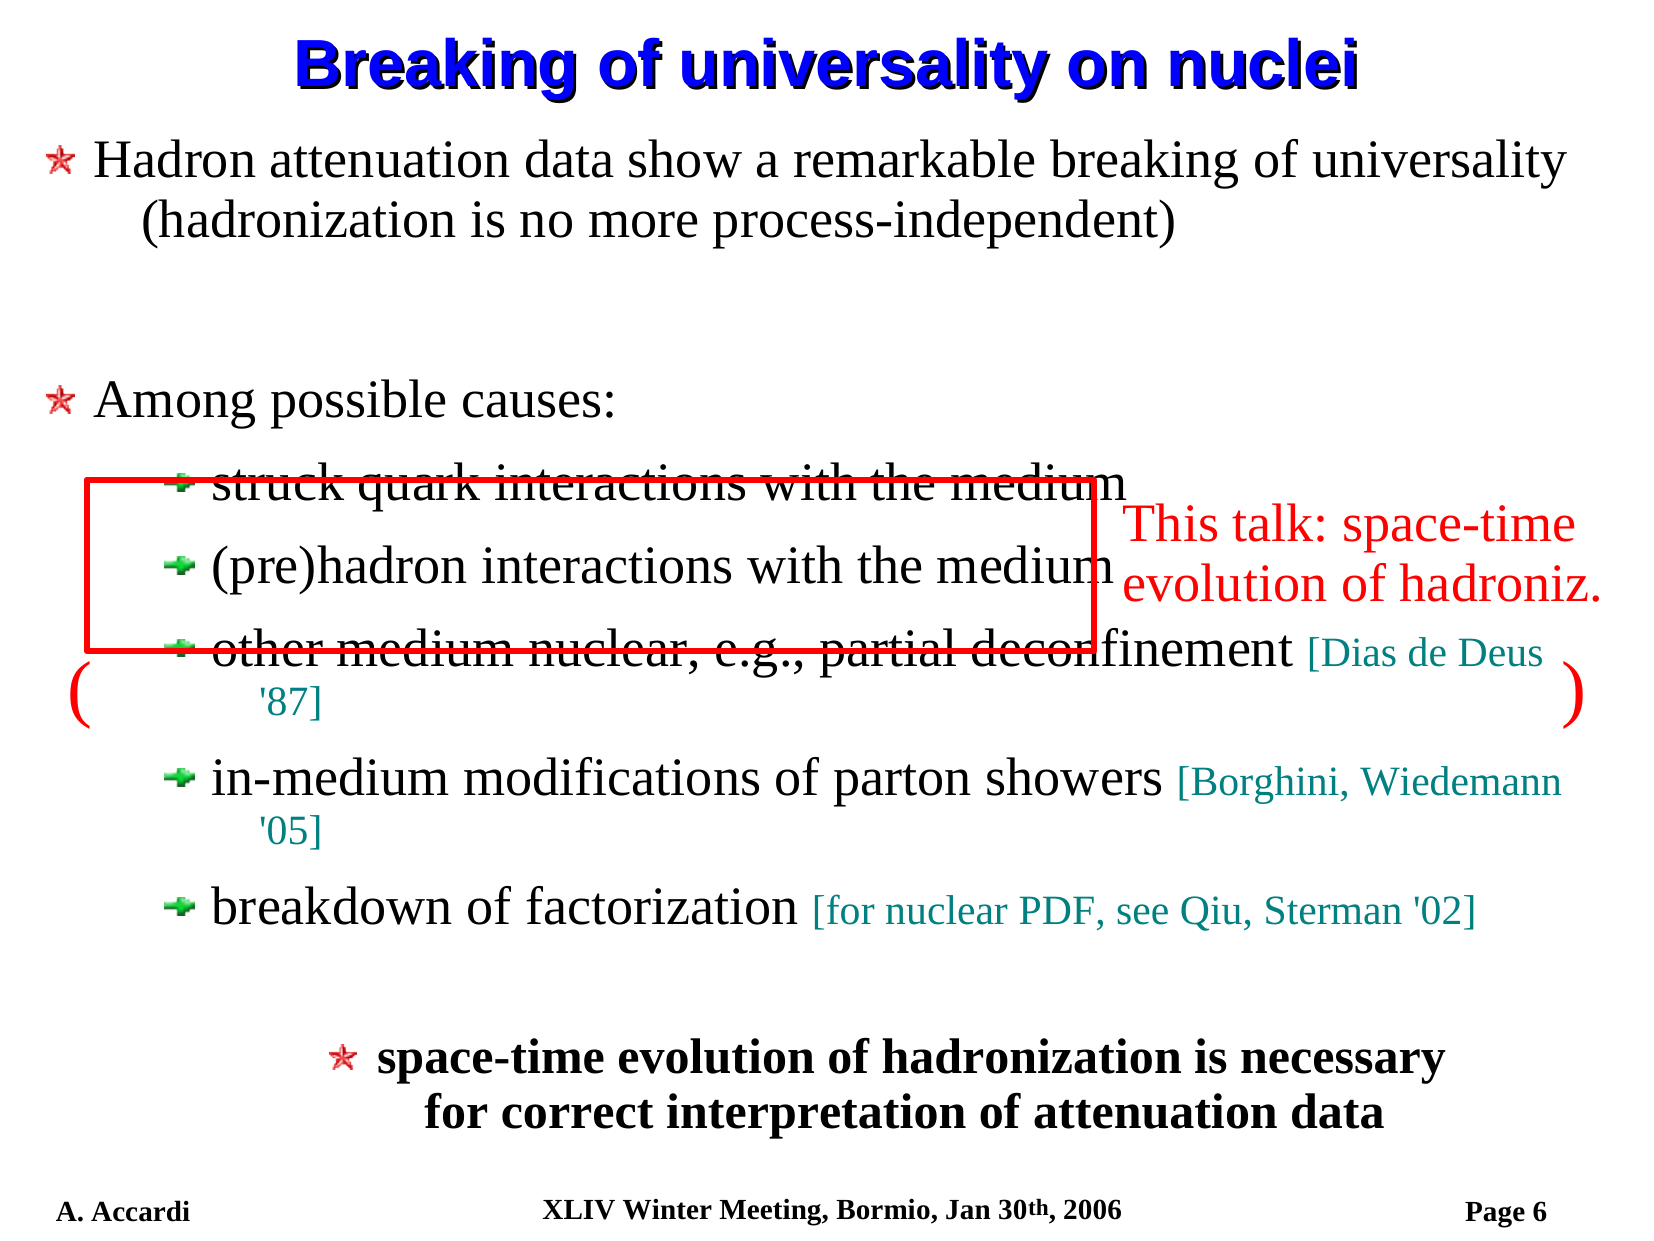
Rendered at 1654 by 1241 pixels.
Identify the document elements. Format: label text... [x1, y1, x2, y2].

text_box Hadron attenuation data show a remarkable breaking of universality (hadronization is no more process-independent) Among possible causes: struck quark interactions with the medium (pre)hadron interactions with the medium other medium nuclear, e.g., partial deconfinement [Dias de Deus '87] in-medium modifications of parton showers [Borghini, Wiedemann '05] breakdown of factorization [for nuclear PDF, see Qiu, Sterman '02] space-time evolution of hadronization is necessary for correct interpretation of attenuation data [46, 129, 1596, 1143]
text_box A. Accardi [37, 1187, 209, 1241]
text_box Page <number> [1465, 1195, 1654, 1234]
text_box Breaking of universality on nuclei [29, 23, 1625, 109]
text_box This talk: space-time evolution of hadroniz. [1122, 492, 1604, 624]
text_box ) [1561, 646, 1587, 738]
text_box ( [67, 646, 93, 738]
text_box XLIV Winter Meeting, Bormio, Jan 30th, 2006 [542, 1193, 1123, 1233]
